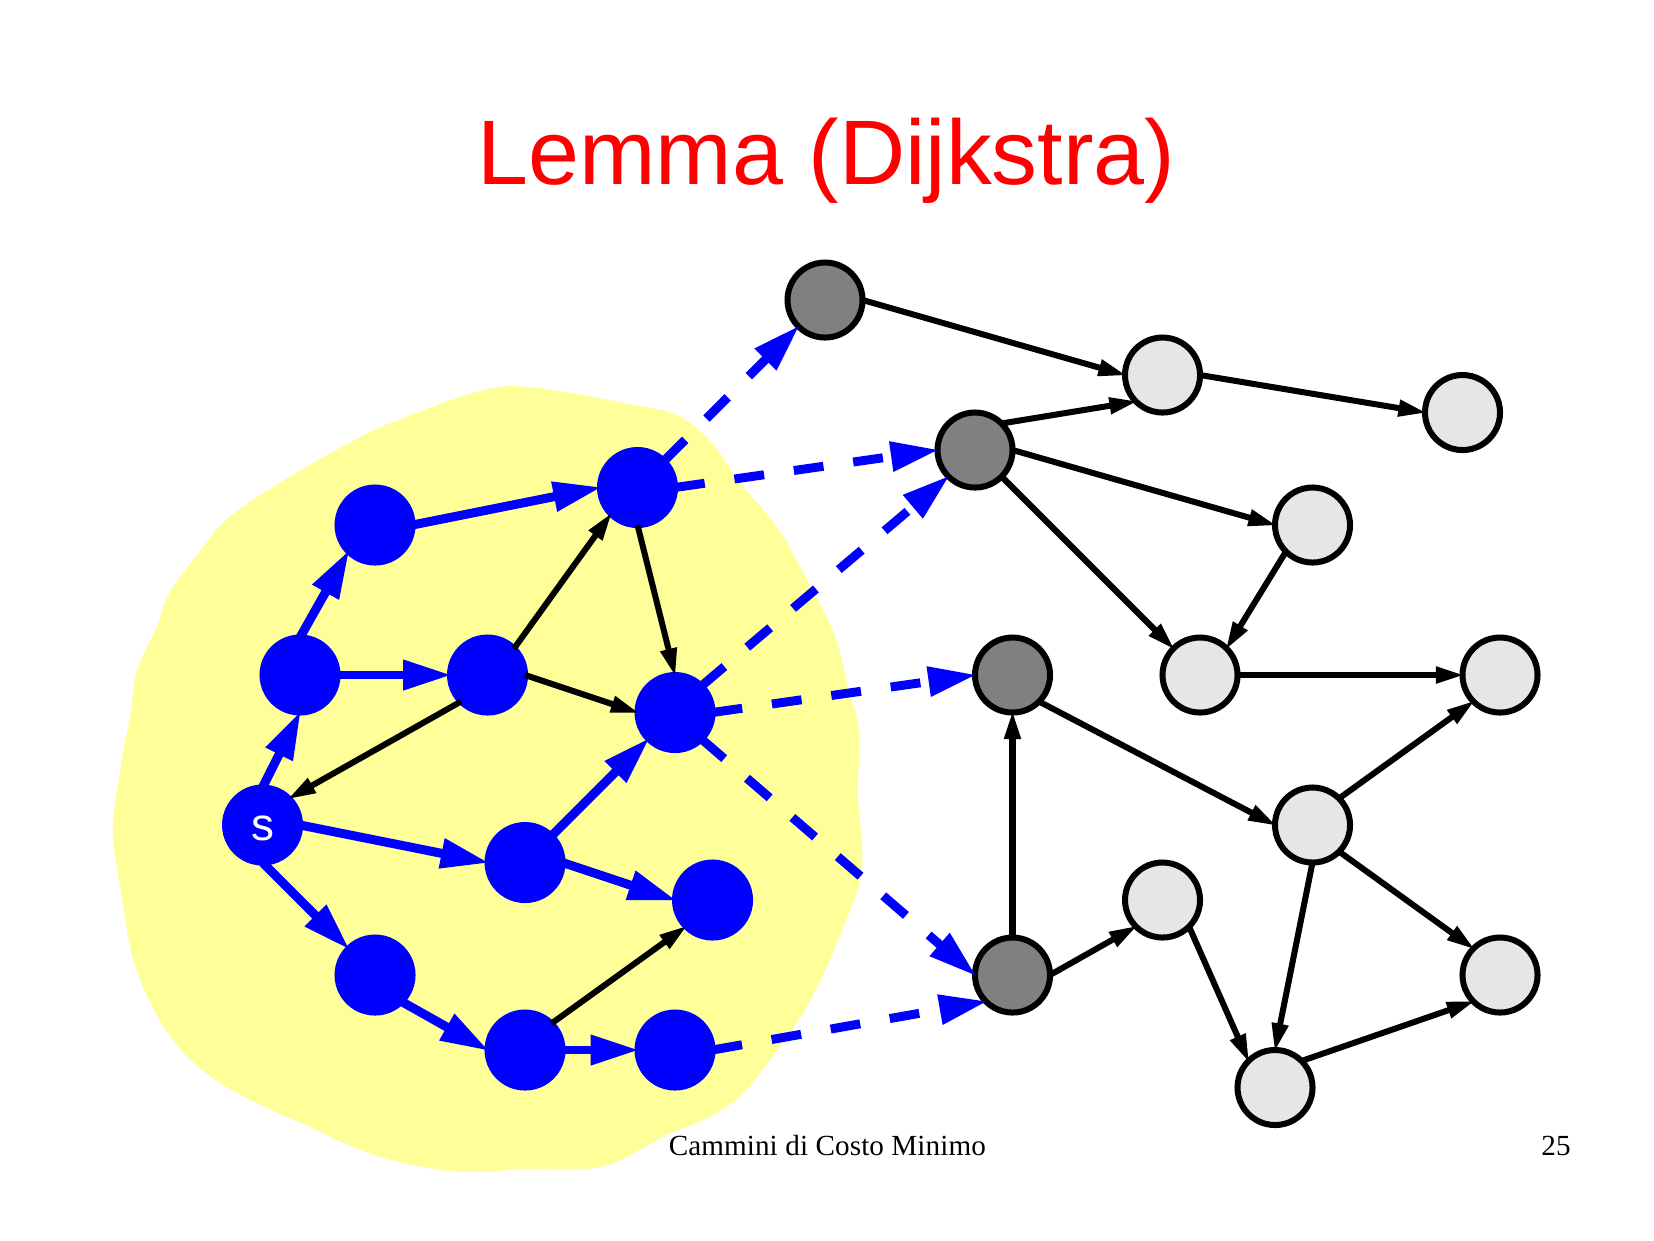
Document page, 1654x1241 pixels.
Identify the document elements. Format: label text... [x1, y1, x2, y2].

text_box [1125, 337, 1200, 413]
text_box [975, 937, 1050, 1013]
text_box [112, 386, 863, 1173]
text_box [1275, 787, 1351, 863]
text_box [937, 412, 1013, 488]
text_box [1462, 937, 1538, 1013]
text_box s [225, 787, 300, 863]
text_box [1162, 637, 1238, 713]
title Lemma (Dijkstra) [82, 49, 1571, 257]
text_box [787, 262, 863, 338]
text_box [1425, 375, 1501, 451]
text_box [1275, 487, 1351, 563]
text_box [1237, 1050, 1313, 1126]
text_box [1125, 862, 1201, 938]
text_box [975, 637, 1051, 713]
text_box [1462, 637, 1538, 713]
